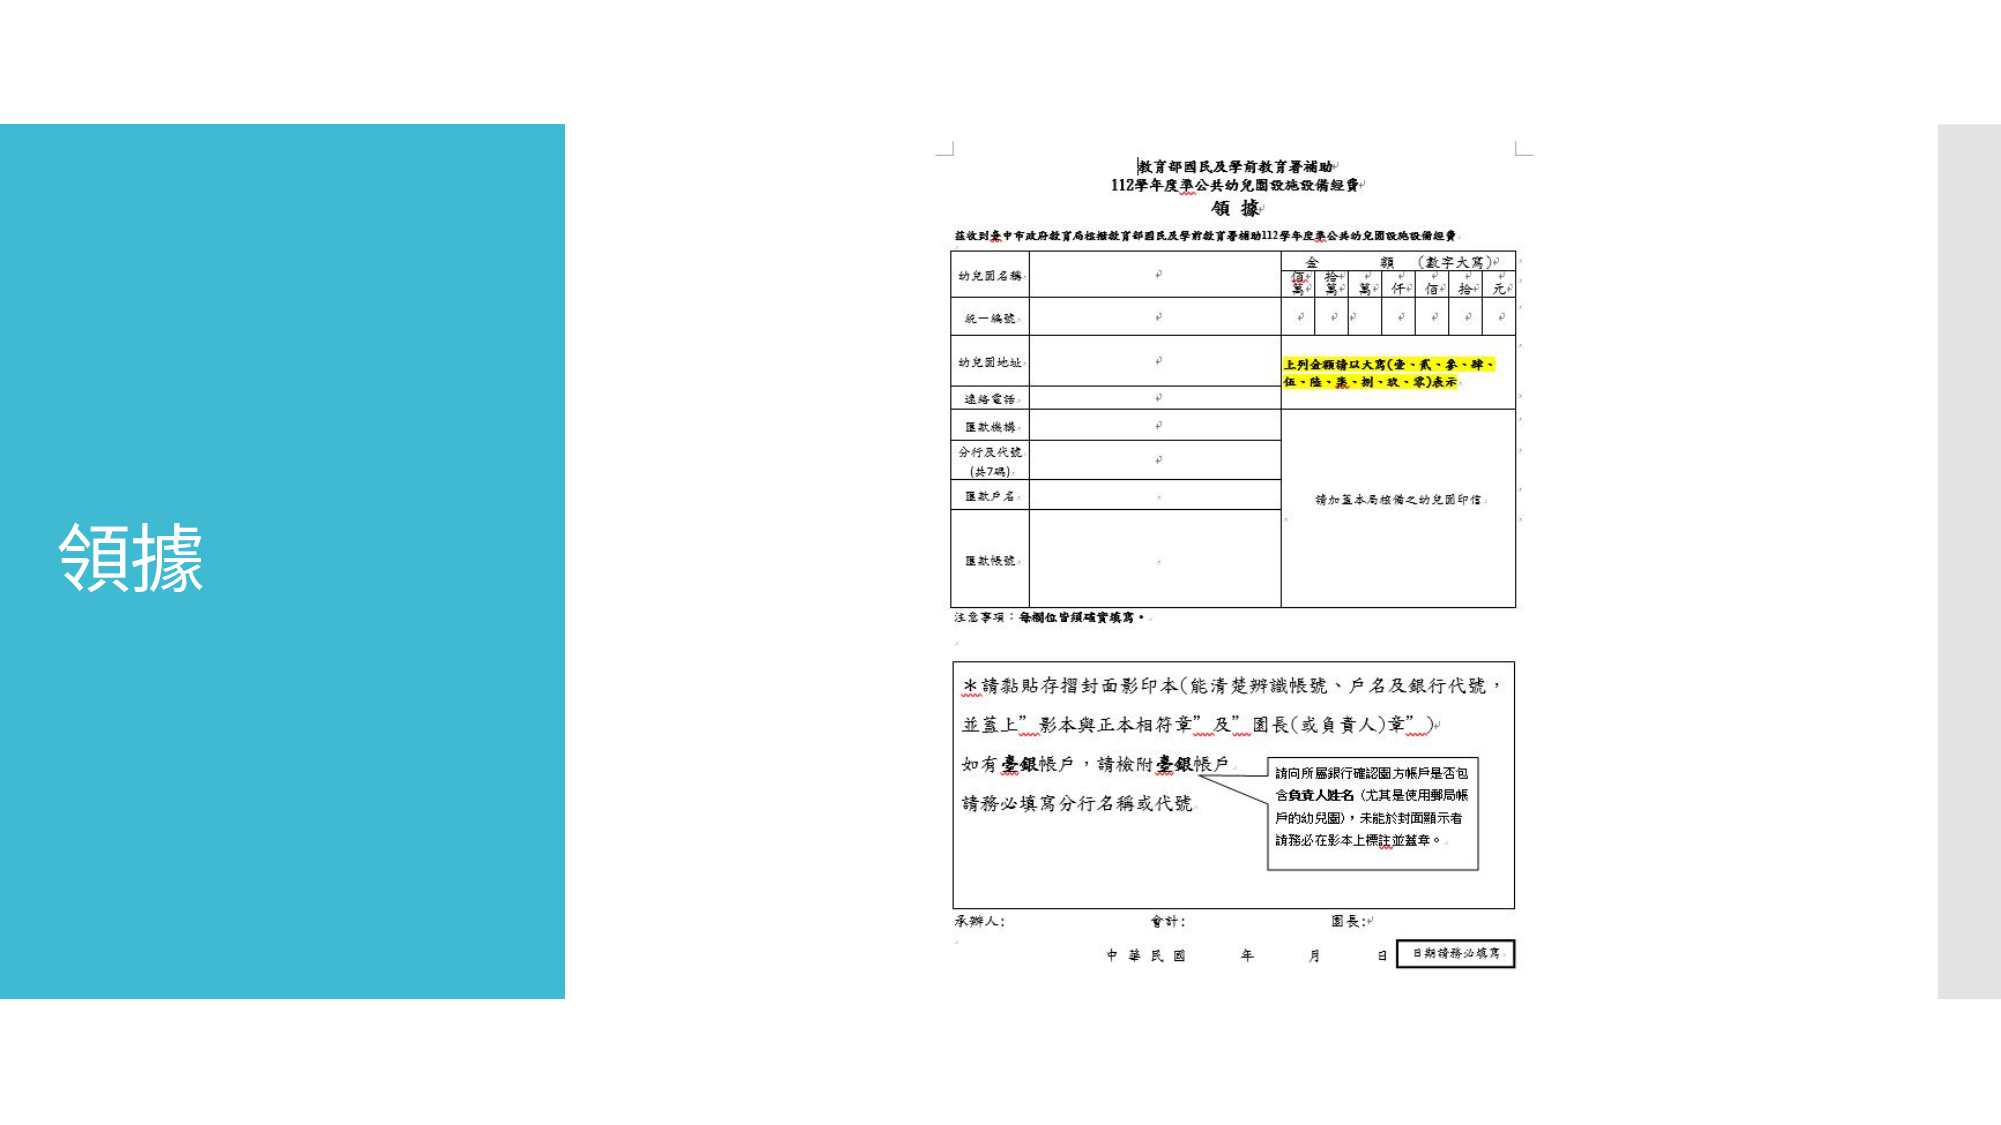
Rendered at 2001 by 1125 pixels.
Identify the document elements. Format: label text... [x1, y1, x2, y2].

picture [933, 141, 1536, 982]
title 領據 [41, 184, 526, 940]
